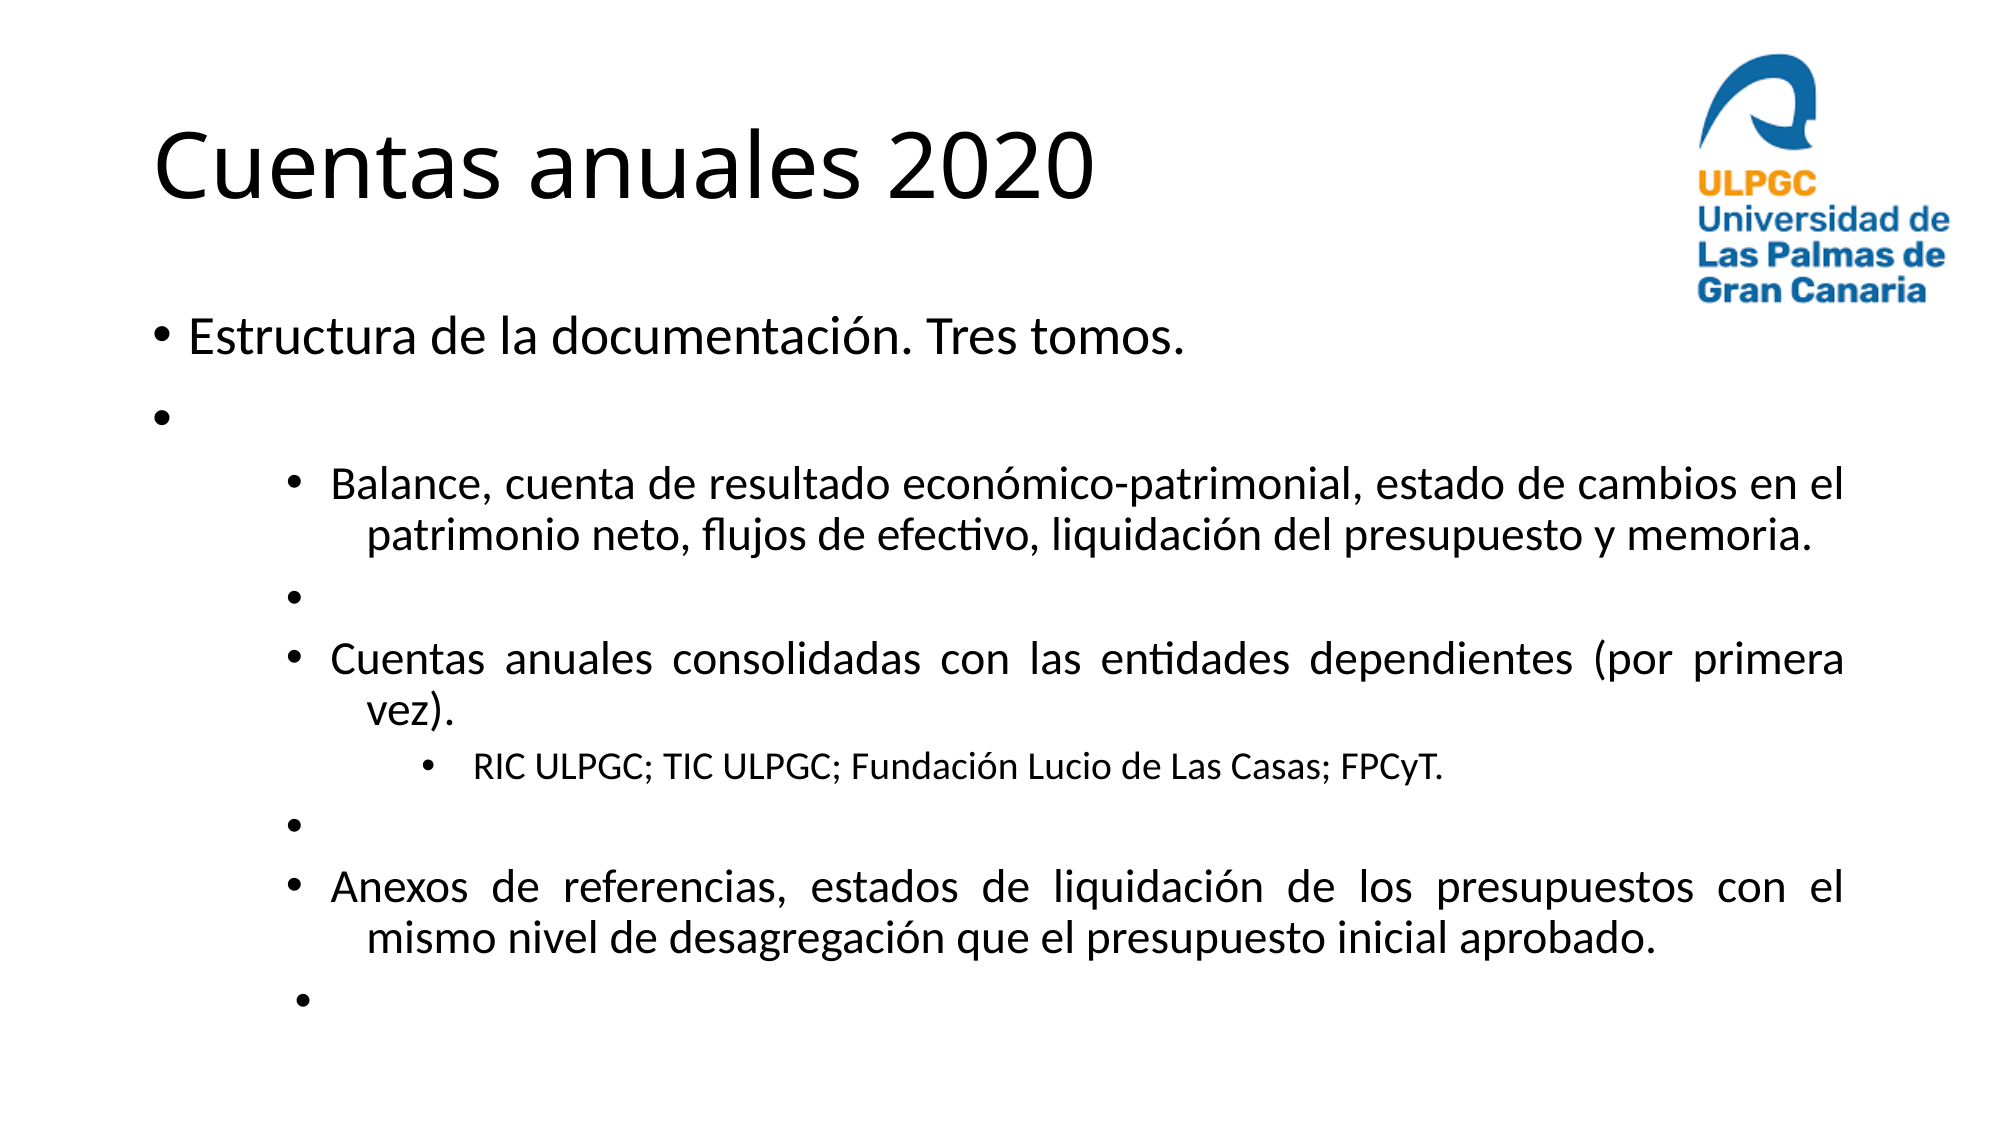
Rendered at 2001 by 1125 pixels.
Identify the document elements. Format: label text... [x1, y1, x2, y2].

list Estructura de la documentación. Tres tomos. Balance, cuenta de resultado económico-patrimonial, estado de cambios en el patrimonio neto, flujos de efectivo, liquidación del presupuesto y memoria. Cuentas anuales consolidadas con las entidades dependientes (por primera vez). RIC ULPGC; TIC ULPGC; Fundación Lucio de Las Casas; FPCyT. Anexos de referencias, estados de liquidación de los presupuestos con el mismo nivel de desagregación que el presupuesto inicial aprobado. [137, 299, 1863, 1014]
title Cuentas anuales 2020 [137, 59, 1648, 278]
picture [1648, 4, 2000, 355]
